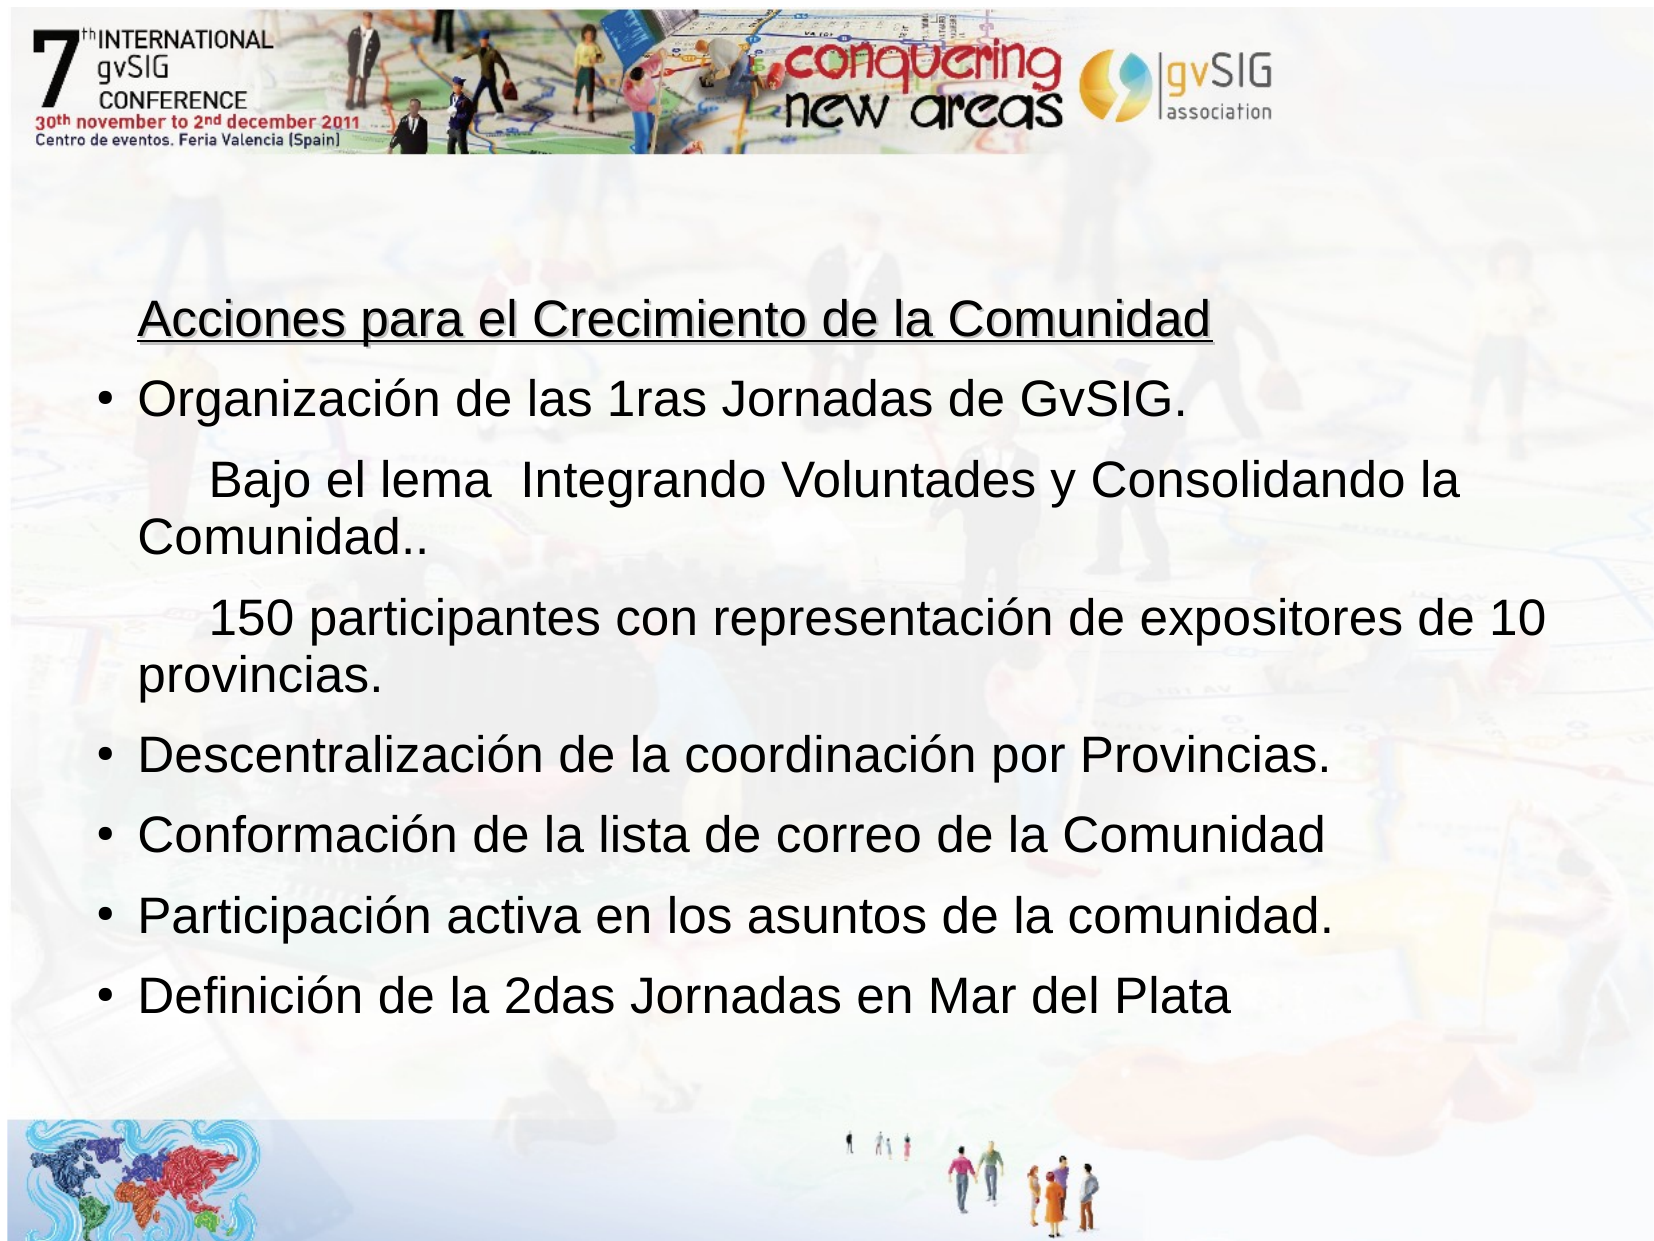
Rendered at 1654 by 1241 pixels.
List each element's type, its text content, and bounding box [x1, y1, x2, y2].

list Acciones para el Crecimiento de la Comunidad Organización de las 1ras Jornadas de GvSIG. Bajo el lema Integrando Voluntades y Consolidando la Comunidad.. 150 participantes con representación de expositores de 10 provincias. Descentralización de la coordinación por Provincias. Conformación de la lista de correo de la Comunidad Participación activa en los asuntos de la comunidad. Definición de la 2das Jornadas en Mar del Plata [82, 290, 1571, 1109]
picture [7, 7, 1654, 1241]
